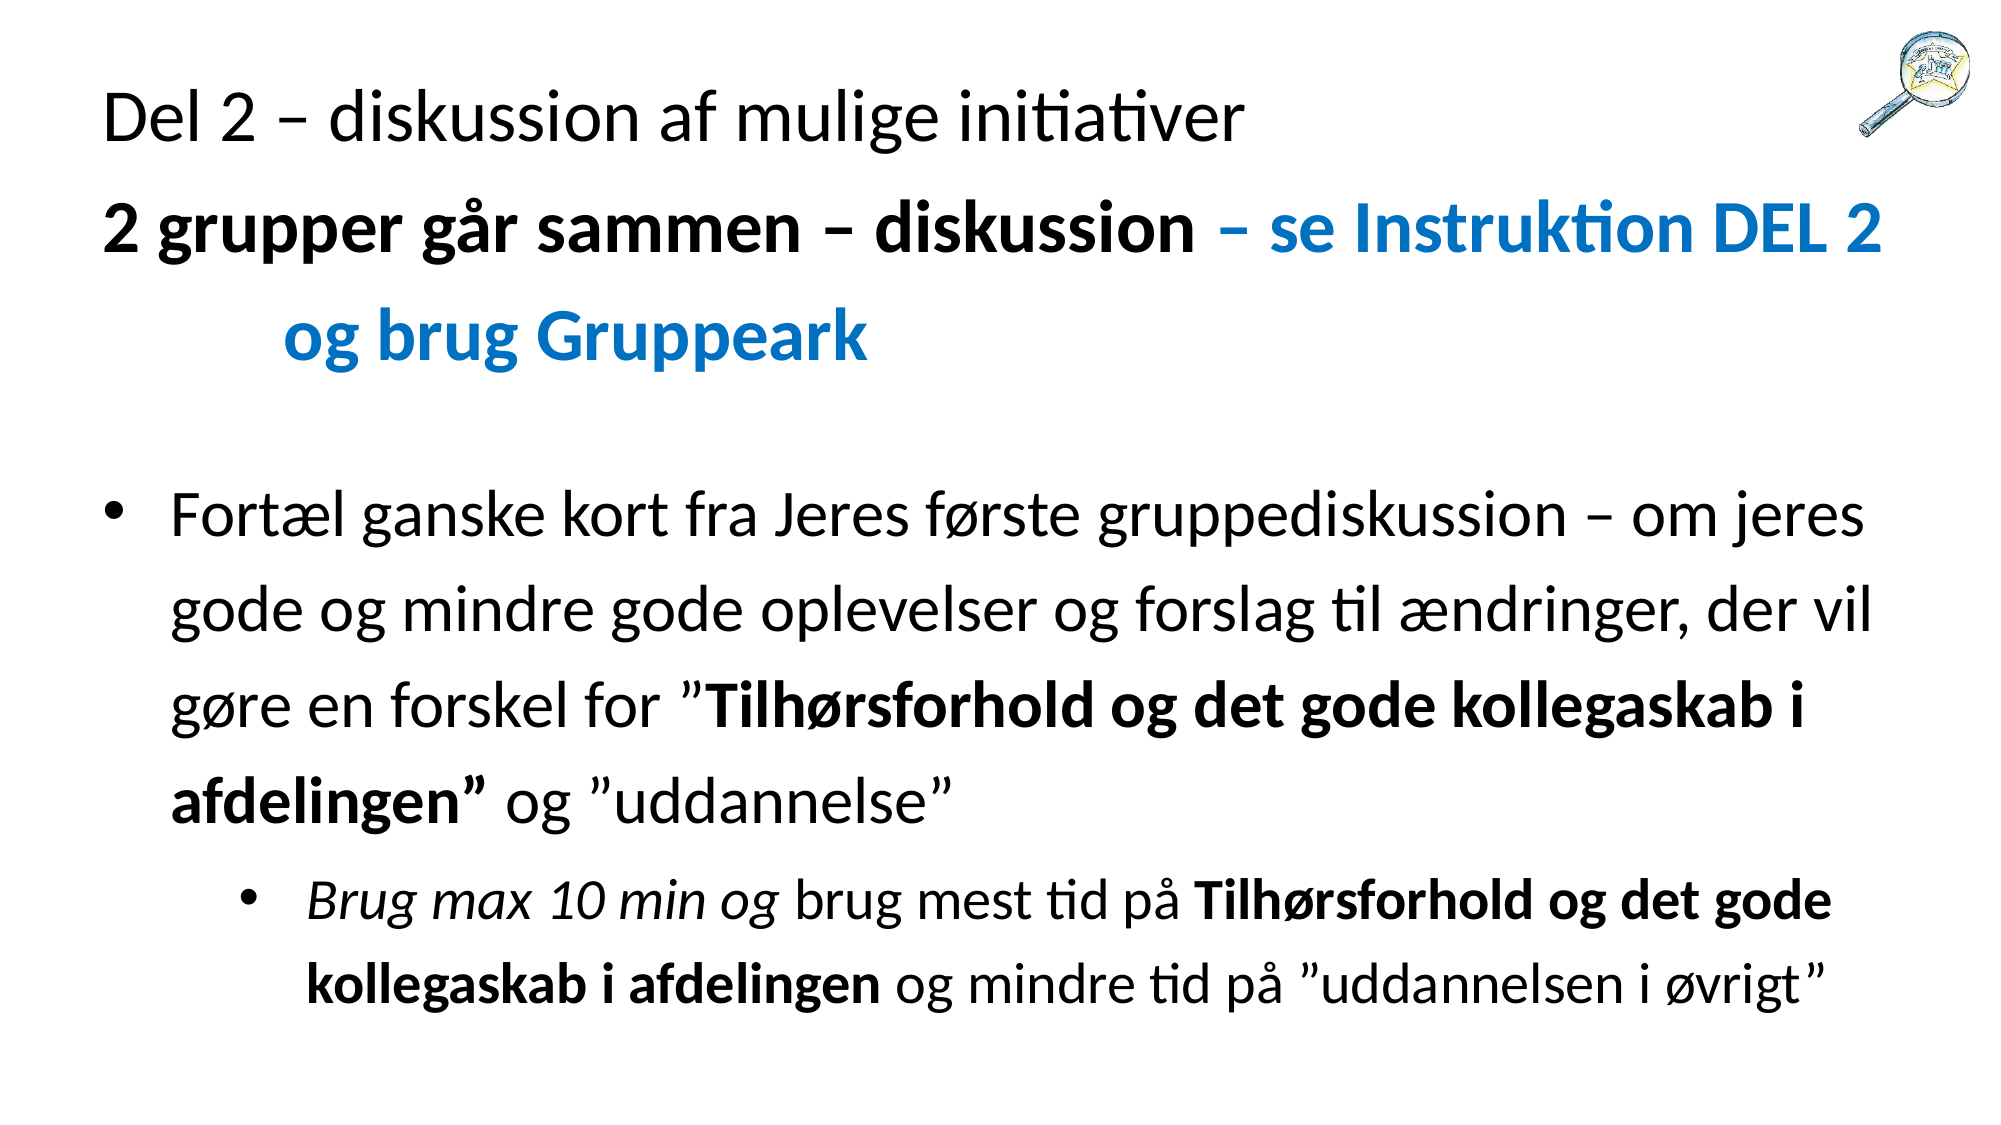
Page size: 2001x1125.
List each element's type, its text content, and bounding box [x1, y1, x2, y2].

list 2 grupper går sammen – diskussion – se Instruktion DEL 2 og brug Gruppeark Fortæl ganske kort fra Jeres første gruppediskussion – om jeres gode og mindre gode oplevelser og forslag til ændringer, der vil gøre en forskel for ”Tilhørsforhold og det gode kollegaskab i afdelingen” og ”uddannelse” Brug max 10 min og brug mest tid på Tilhørsforhold og det gode kollegaskab i afdelingen og mindre tid på ”uddannelsen i øvrigt” Formuler gruppens forslag til initiativer og tiltag, der vil gøre en forskel for Tilhørsforhold og det gode kollegaskab i afdelingen og ”uddannelsen i øvrigt” – tænk meget gerne helt ud af boksen! Hvad vil udbyttet af initiativet være og hvad kan vi selv gøre? OBS der skal være 2 tiltag, der kan være med til at forbedre Tilhørsforhold og det gode kollegaskab i afdelingen Vær konkret og prioriter - skriv ned på ”Gruppeark” Skriv overskriften for initiativet på stor ”post- it” – et initiativ på hver! Forbered en kort præsentation af gruppens forslag til initiativer og tiltag i plenum – prioriter de 5-6 vigtigste forslag max 40 minutter [87, 152, 1964, 1003]
text_box Del 2 – diskussion af mulige initiativer [87, 54, 1650, 169]
picture [1850, 22, 1976, 139]
